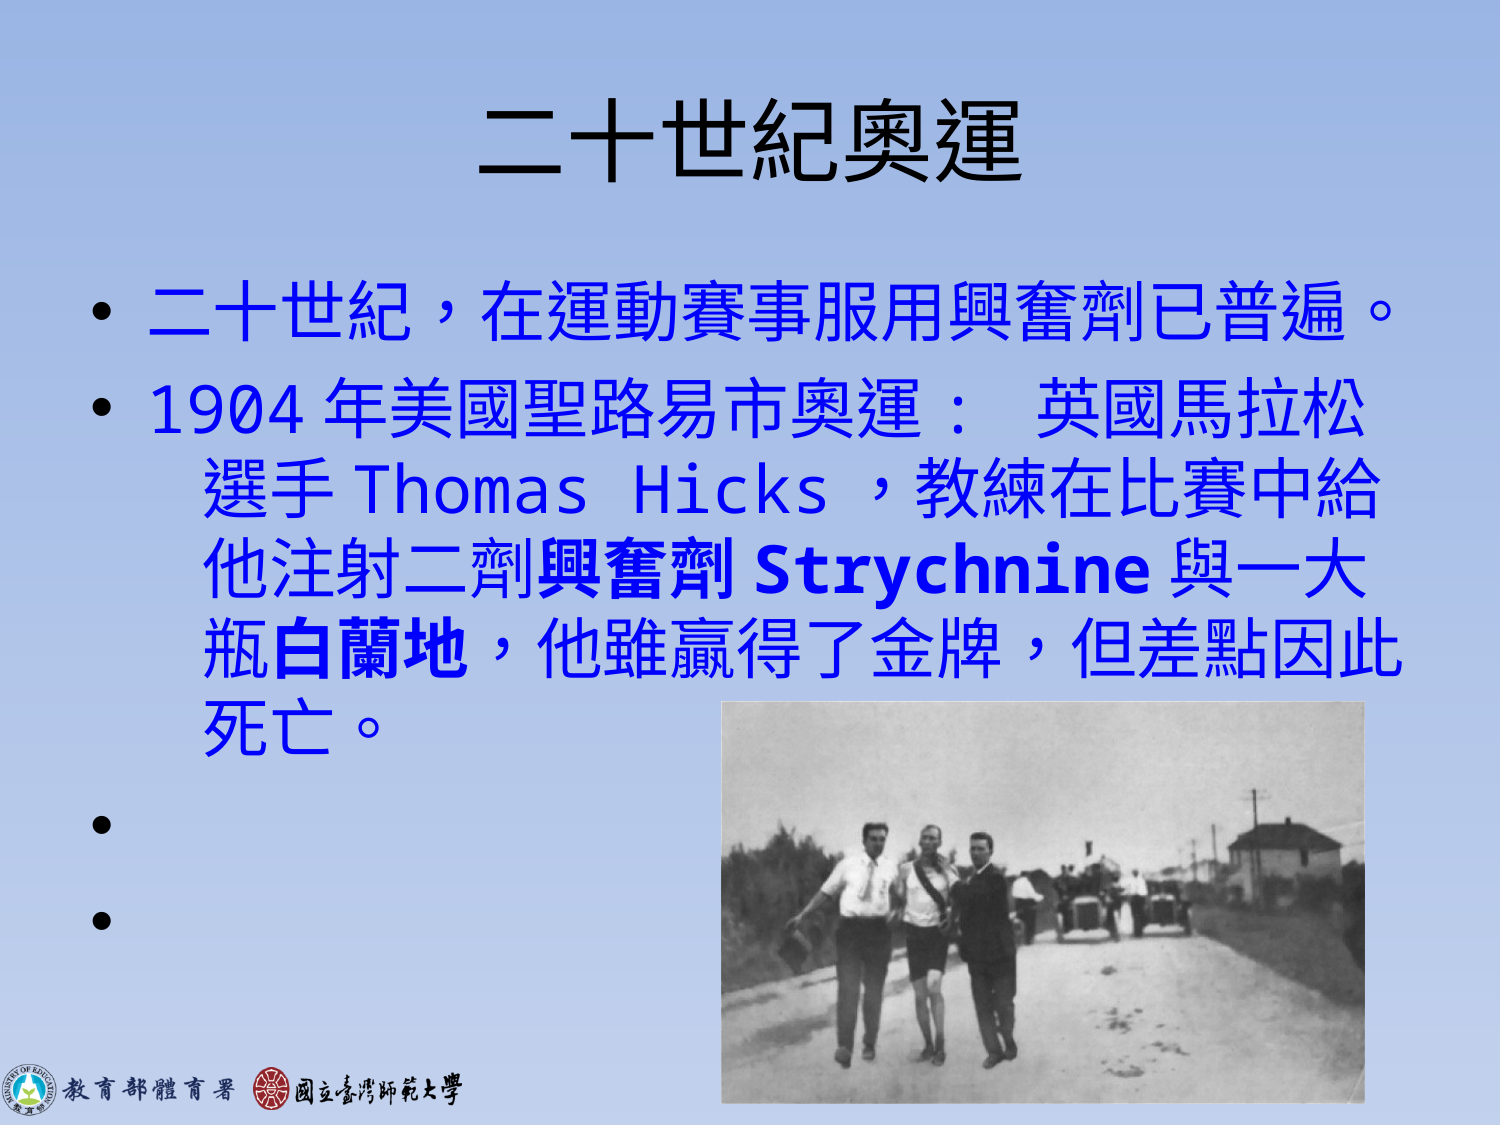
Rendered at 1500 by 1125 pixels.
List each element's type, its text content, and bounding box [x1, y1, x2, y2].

list 二十世紀，在運動賽事服用興奮劑已普遍。 1904年美國聖路易市奧運: 英國馬拉松選手Thomas Hicks，教練在比賽中給他注射二劑興奮劑Strychnine與一大瓶白蘭地，他雖贏得了金牌，但差點因此死亡。 [75, 262, 1426, 1005]
picture [721, 701, 1365, 1104]
title 二十世紀奧運 [75, 45, 1426, 233]
